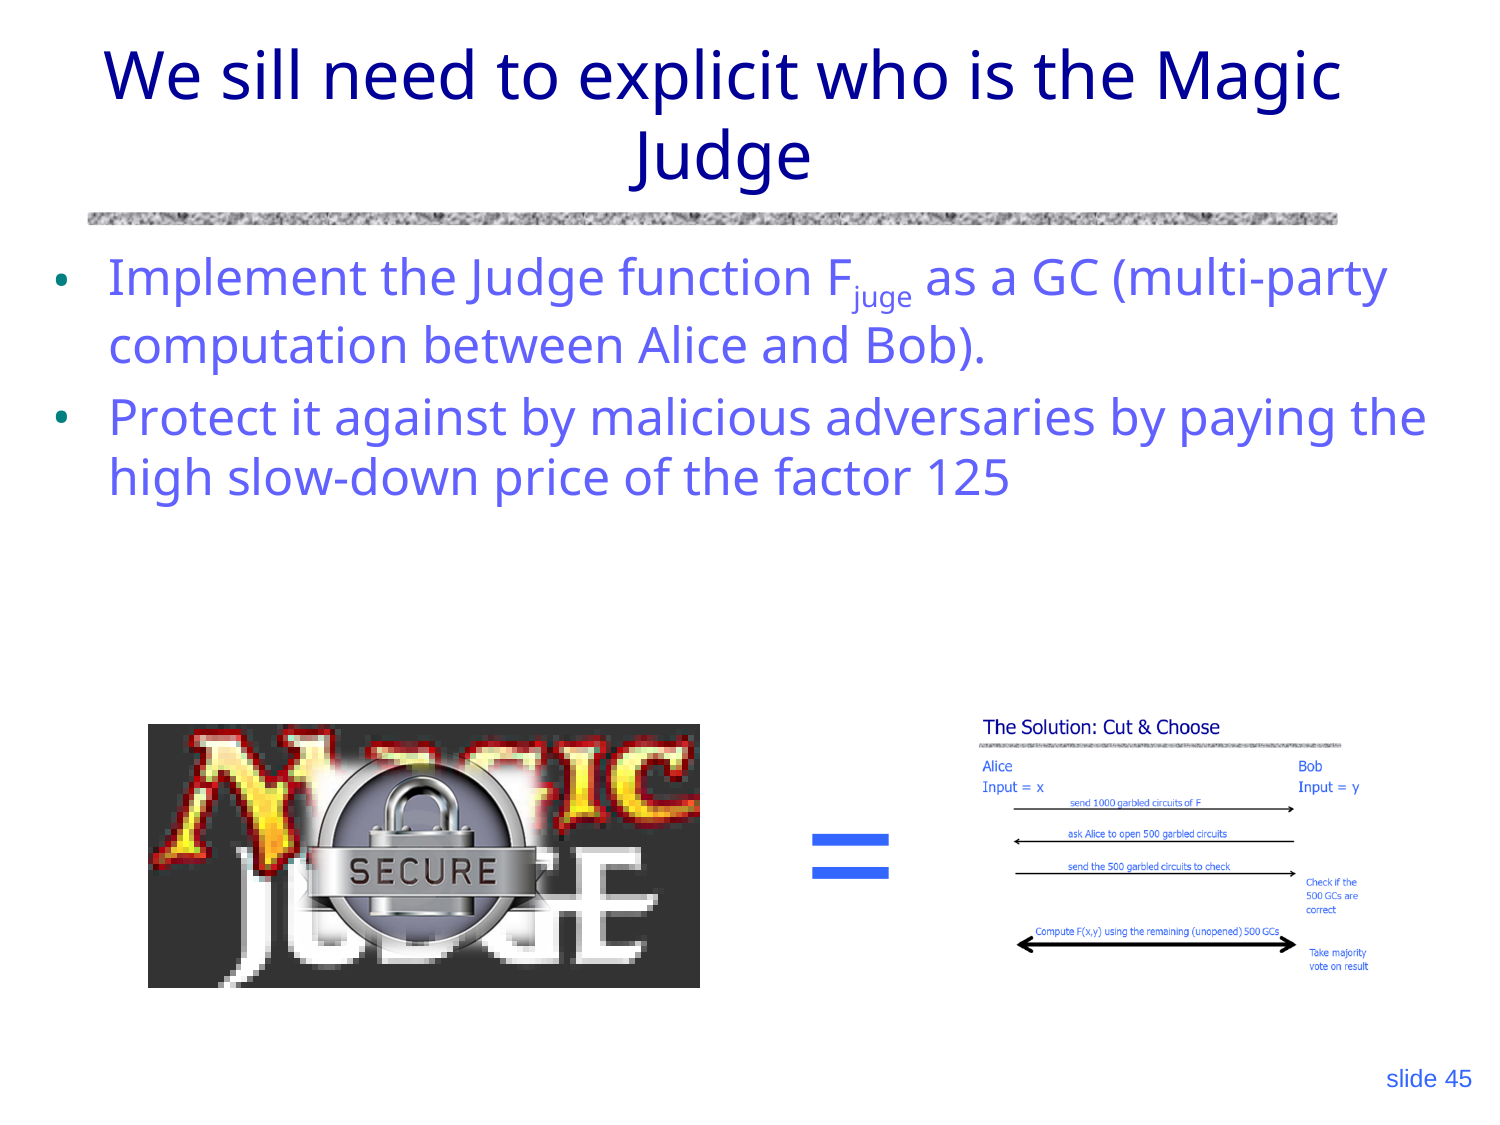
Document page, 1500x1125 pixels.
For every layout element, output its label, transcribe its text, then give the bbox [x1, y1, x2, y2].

text_box Implement the Judge function Fjuge as a GC (multi-party computation between Alice and Bob). Protect it against by malicious adversaries by paying the high slow-down price of the factor 125 [37, 237, 1448, 748]
title We sill need to explicit who is the Magic Judge [0, 25, 1448, 201]
text_box slide <number> [1174, 1025, 1488, 1101]
text_box = [788, 741, 914, 957]
picture [87, 212, 1338, 226]
picture [972, 717, 1378, 983]
picture [148, 724, 700, 988]
